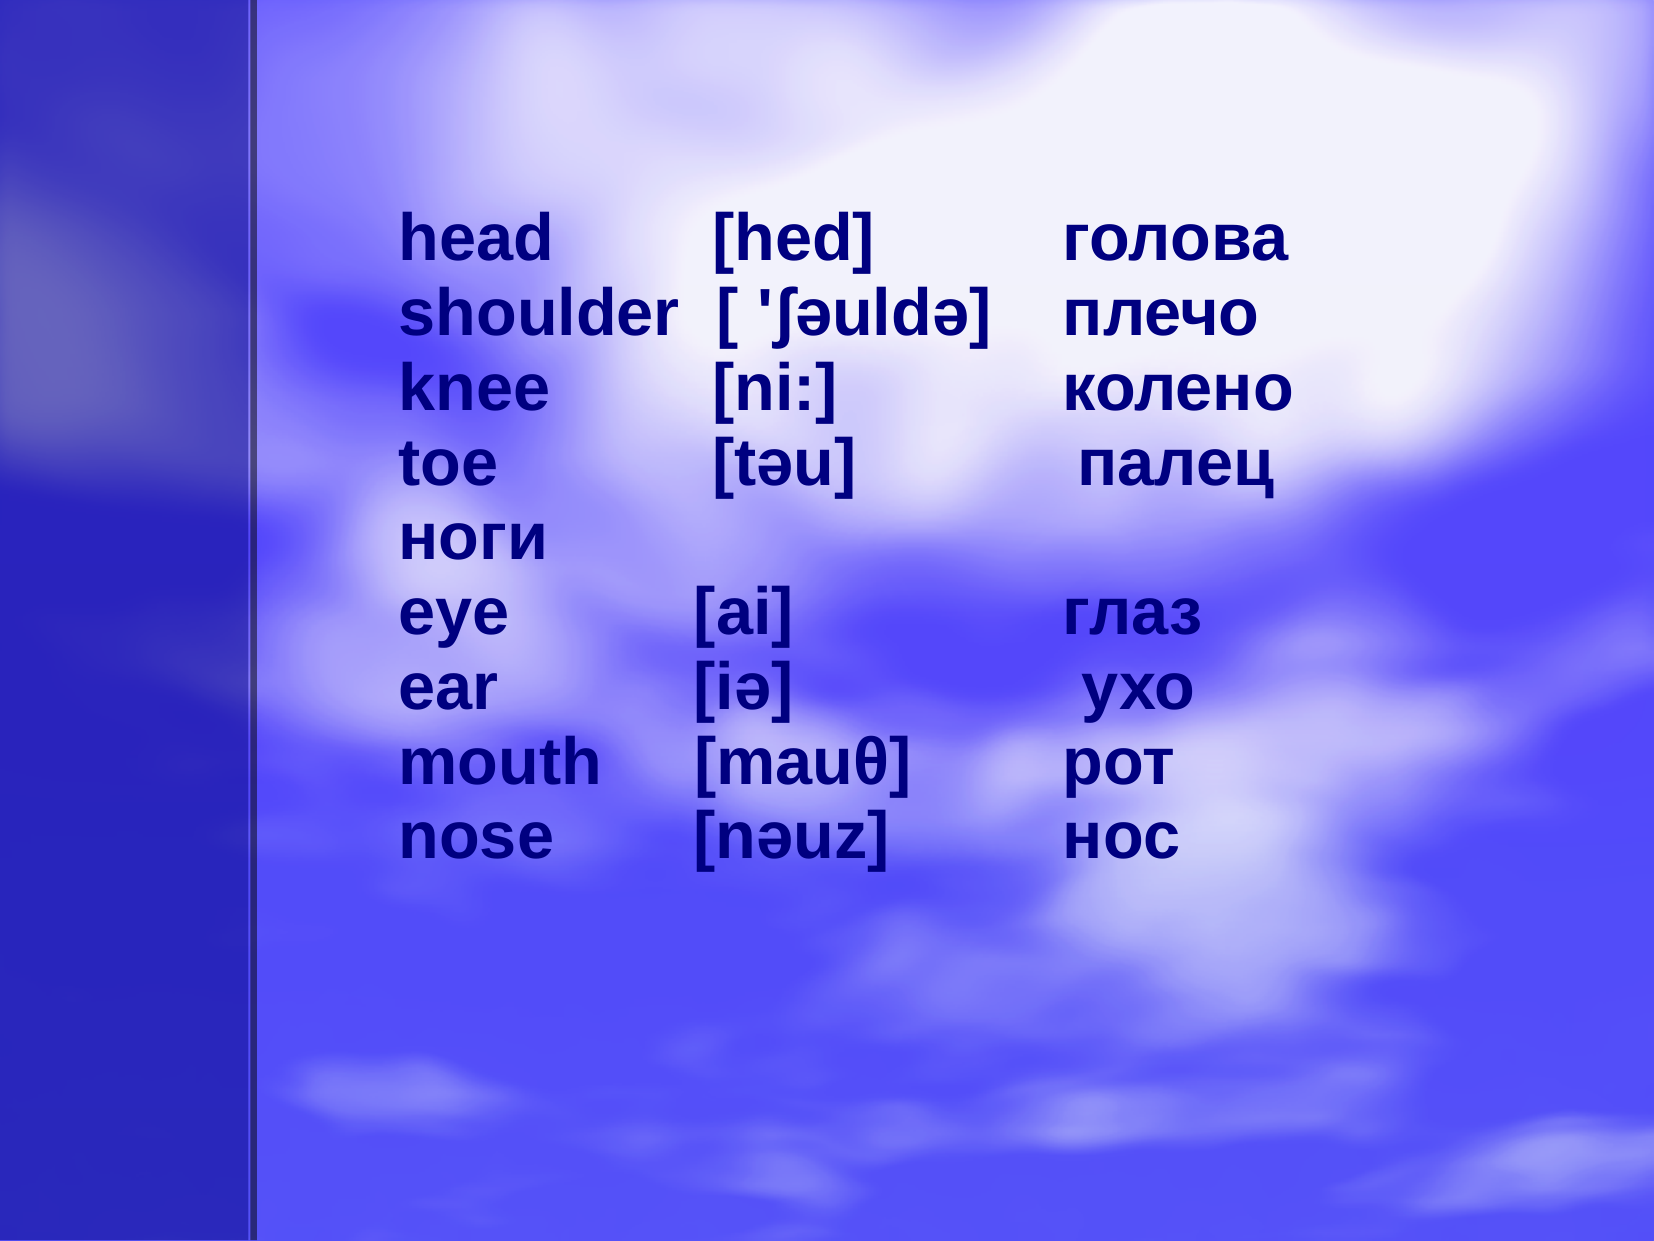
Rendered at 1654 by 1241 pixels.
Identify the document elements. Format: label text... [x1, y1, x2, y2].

text_box head [hed] голова shoulder [ 'ʃəuldə] плечо knee [ni:] колено toe [təu] палец ноги eye [ai] глаз ear [iə] ухо mouth [mauθ] рот nose [nəuz] нос [383, 118, 1418, 1123]
